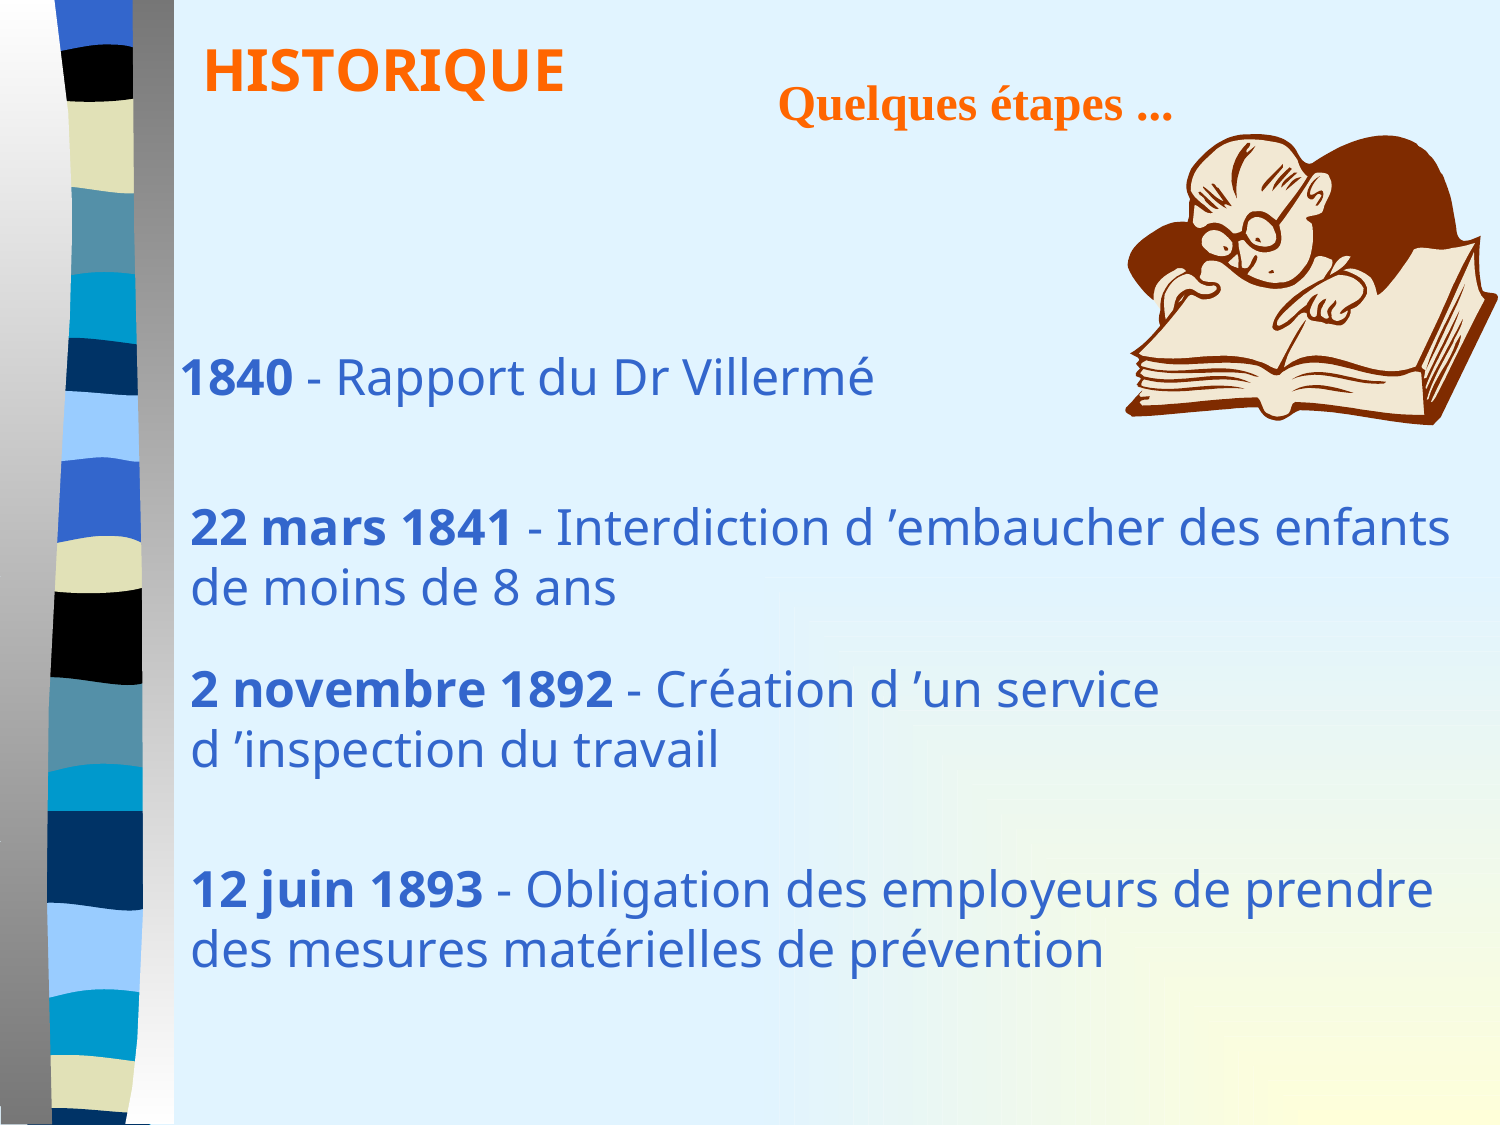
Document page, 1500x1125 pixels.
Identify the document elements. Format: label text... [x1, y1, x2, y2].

text_box 1840 - Rapport du Dr Villermé [164, 337, 1088, 413]
chart [1123, 125, 1500, 426]
text_box 2 novembre 1892 - Création d ’un service d ’inspection du travail [176, 649, 1476, 786]
text_box Quelques étapes ... [762, 62, 1251, 138]
text_box 22 mars 1841 - Interdiction d ’embaucher des enfants de moins de 8 ans [176, 487, 1476, 623]
text_box 12 juin 1893 - Obligation des employeurs de prendre des mesures matérielles de prévention [176, 849, 1476, 986]
text_box HISTORIQUE [187, 24, 688, 111]
